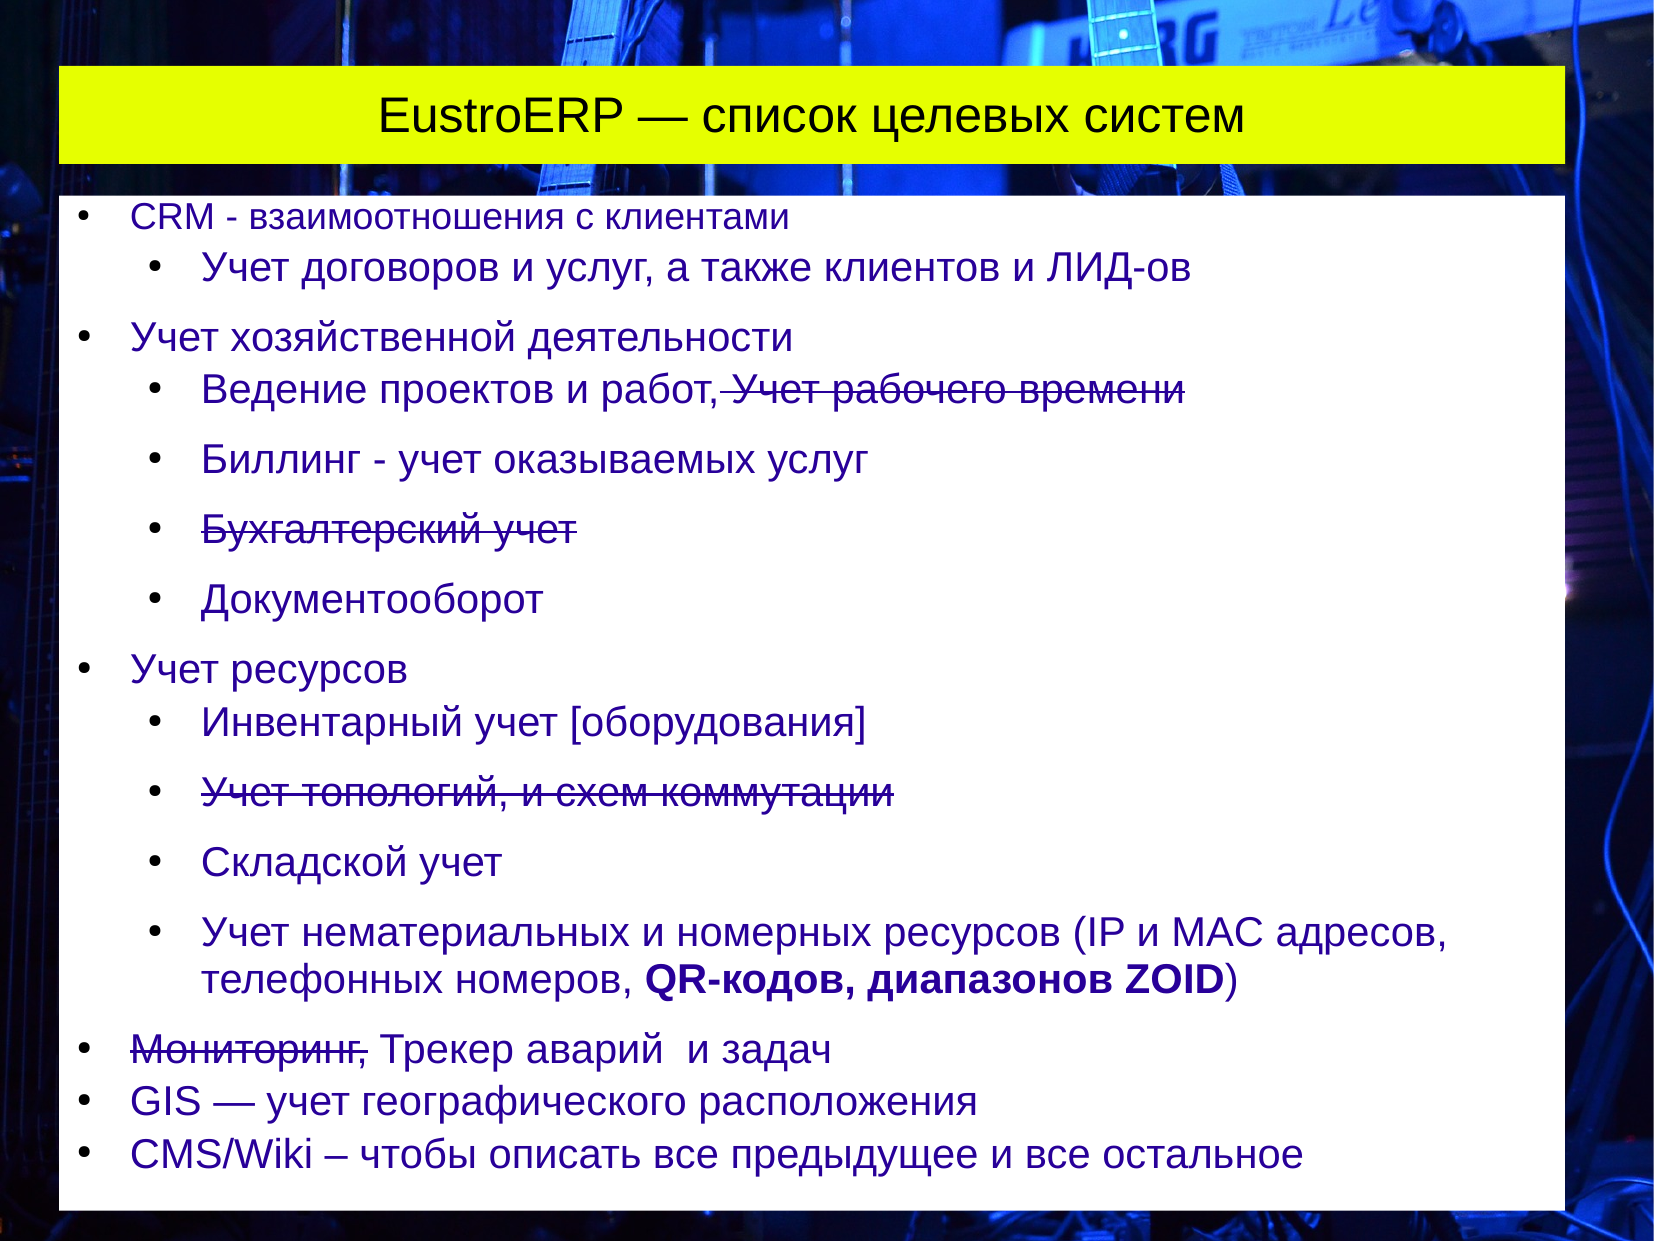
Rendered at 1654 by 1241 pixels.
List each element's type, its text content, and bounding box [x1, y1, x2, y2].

title EustroERP — список целевых систем [59, 65, 1566, 164]
picture [0, 0, 1654, 1241]
list CRM - взаимоотношения с клиентами Учет договоров и услуг, а также клиентов и ЛИД-ов Учет хозяйственной деятельности Ведение проектов и работ, Учет рабочего времени Биллинг - учет оказываемых услуг Бухгалтерский учет Документооборот Учет ресурсов Инвентарный учет [оборудования] Учет топологий, и схем коммутации Складской учет Учет нематериальных и номерных ресурсов (IP и MAC адресов, телефонных номеров, QR-кодов, диапазонов ZOID) Мониторинг, Трекер аварий и задач GIS — учет географического расположения CMS/Wiki – чтобы описать все предыдущее и все остальное [59, 195, 1565, 1211]
